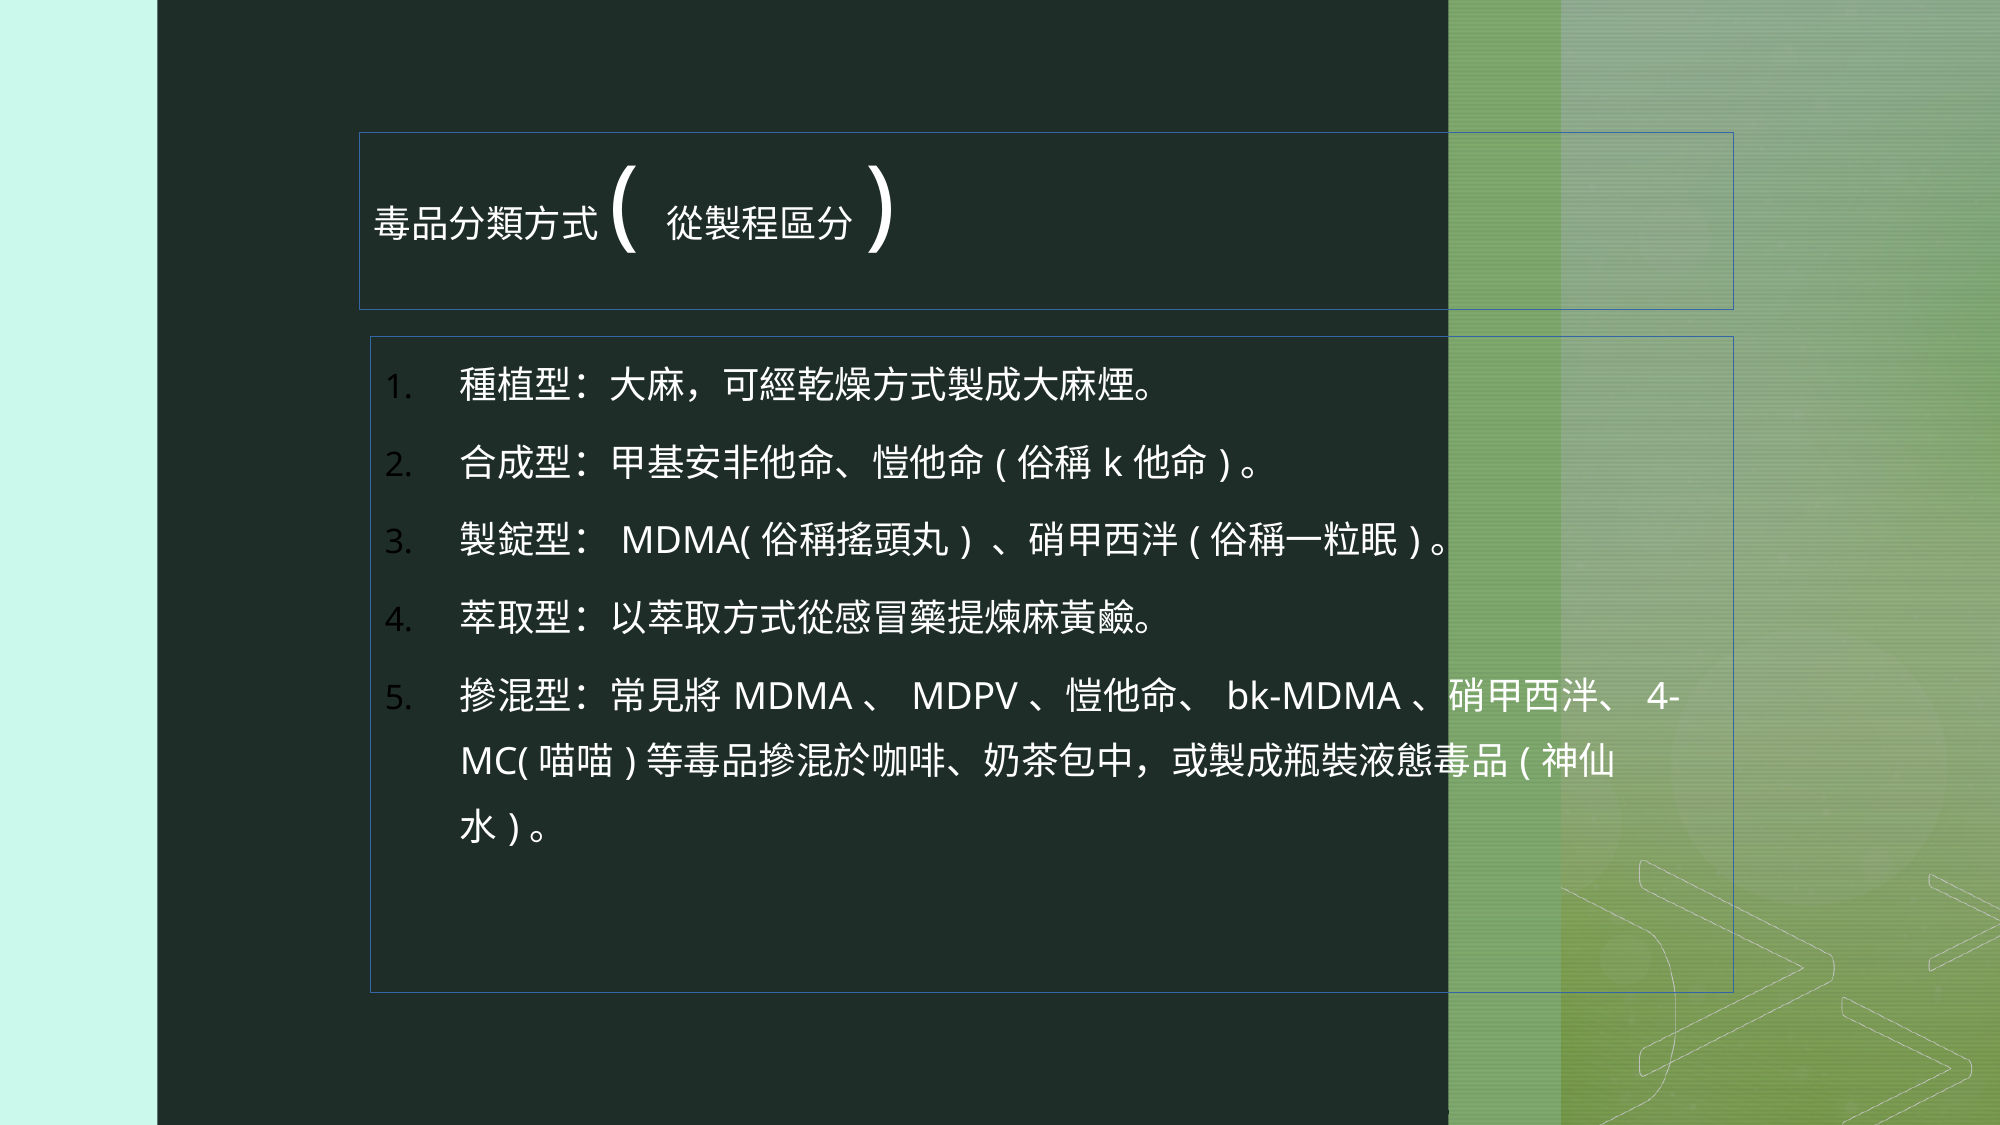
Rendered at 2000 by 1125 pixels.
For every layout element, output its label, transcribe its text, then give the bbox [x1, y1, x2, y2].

text_box 毒品分類方式(從製程區分) [359, 132, 1734, 310]
text_box [0, 0, 2000, 1125]
text_box 種植型：大麻，可經乾燥方式製成大麻煙。 合成型：甲基安非他命、愷他命(俗稱k他命)。 製錠型：MDMA(俗稱搖頭丸) 、硝甲西泮(俗稱一粒眠)。 萃取型：以萃取方式從感冒藥提煉麻黃鹼。 摻混型：常見將MDMA、MDPV、愷他命、bk-MDMA、硝甲西泮、4-MC(喵喵)等毒品摻混於咖啡、奶茶包中，或製成瓶裝液態毒品(神仙水)。 [370, 336, 1734, 993]
